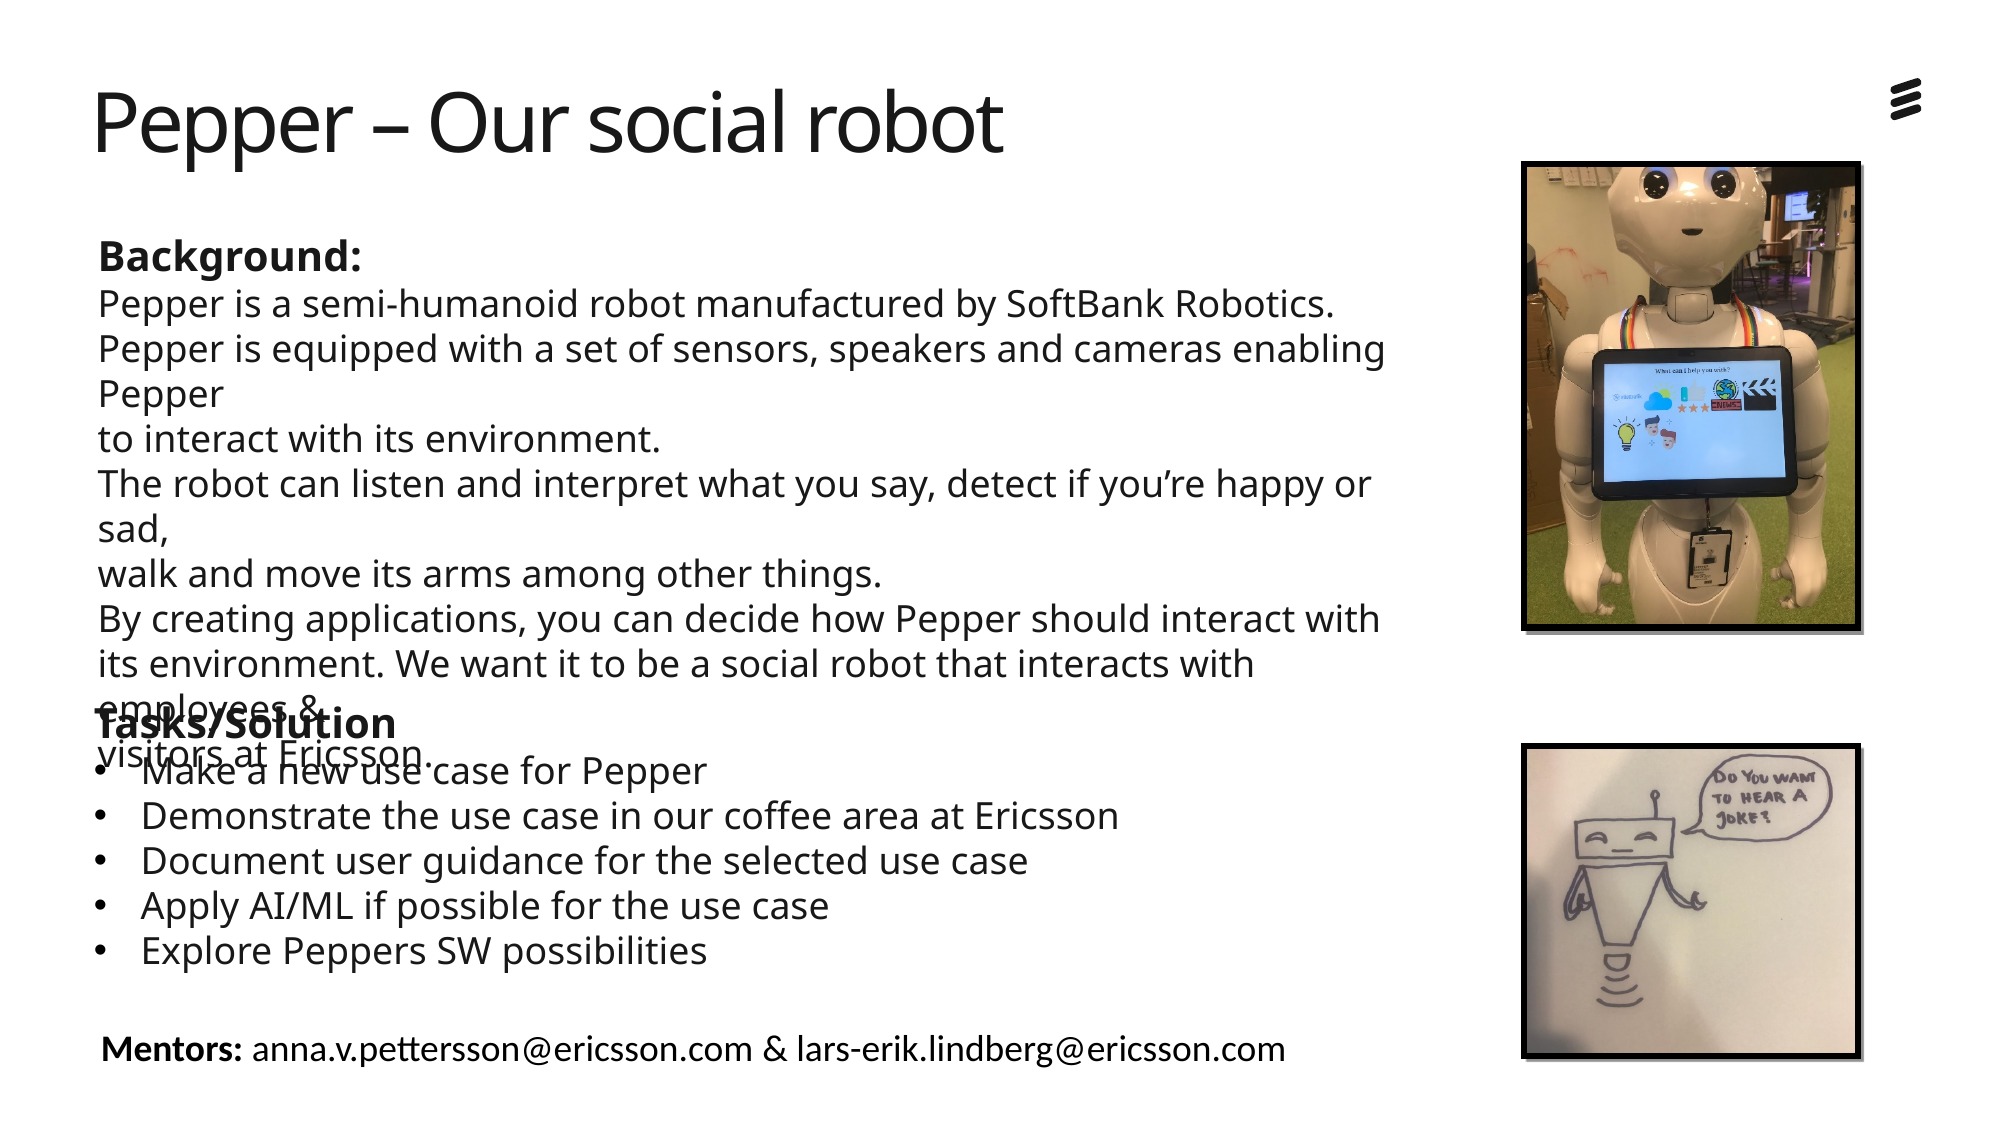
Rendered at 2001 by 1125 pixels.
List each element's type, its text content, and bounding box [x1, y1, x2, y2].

text_box Tasks/Solution Make a new use case for Pepper Demonstrate the use case in our coffee area at Ericsson Document user guidance for the selected use case Apply AI/ML if possible for the use case Explore Peppers SW possibilities [82, 691, 1204, 977]
picture [1527, 748, 1855, 1053]
text_box Background: Pepper is a semi-humanoid robot manufactured by SoftBank Robotics. Pepper is equipped with a set of sensors, speakers and cameras enabling Pepper to interact with its environment. The robot can listen and interpret what you say, detect if you’re happy or sad, walk and move its arms among other things. By creating applications, you can decide how Pepper should interact with its environment. We want it to be a social robot that interacts with employees & visitors at Ericsson. [85, 223, 1418, 635]
picture [1527, 166, 1855, 625]
title Pepper – Our social robot [78, 78, 1449, 256]
text_box Mentors: anna.v.pettersson@ericsson.com & lars-erik.lindberg@ericsson.com [85, 1016, 1469, 1078]
